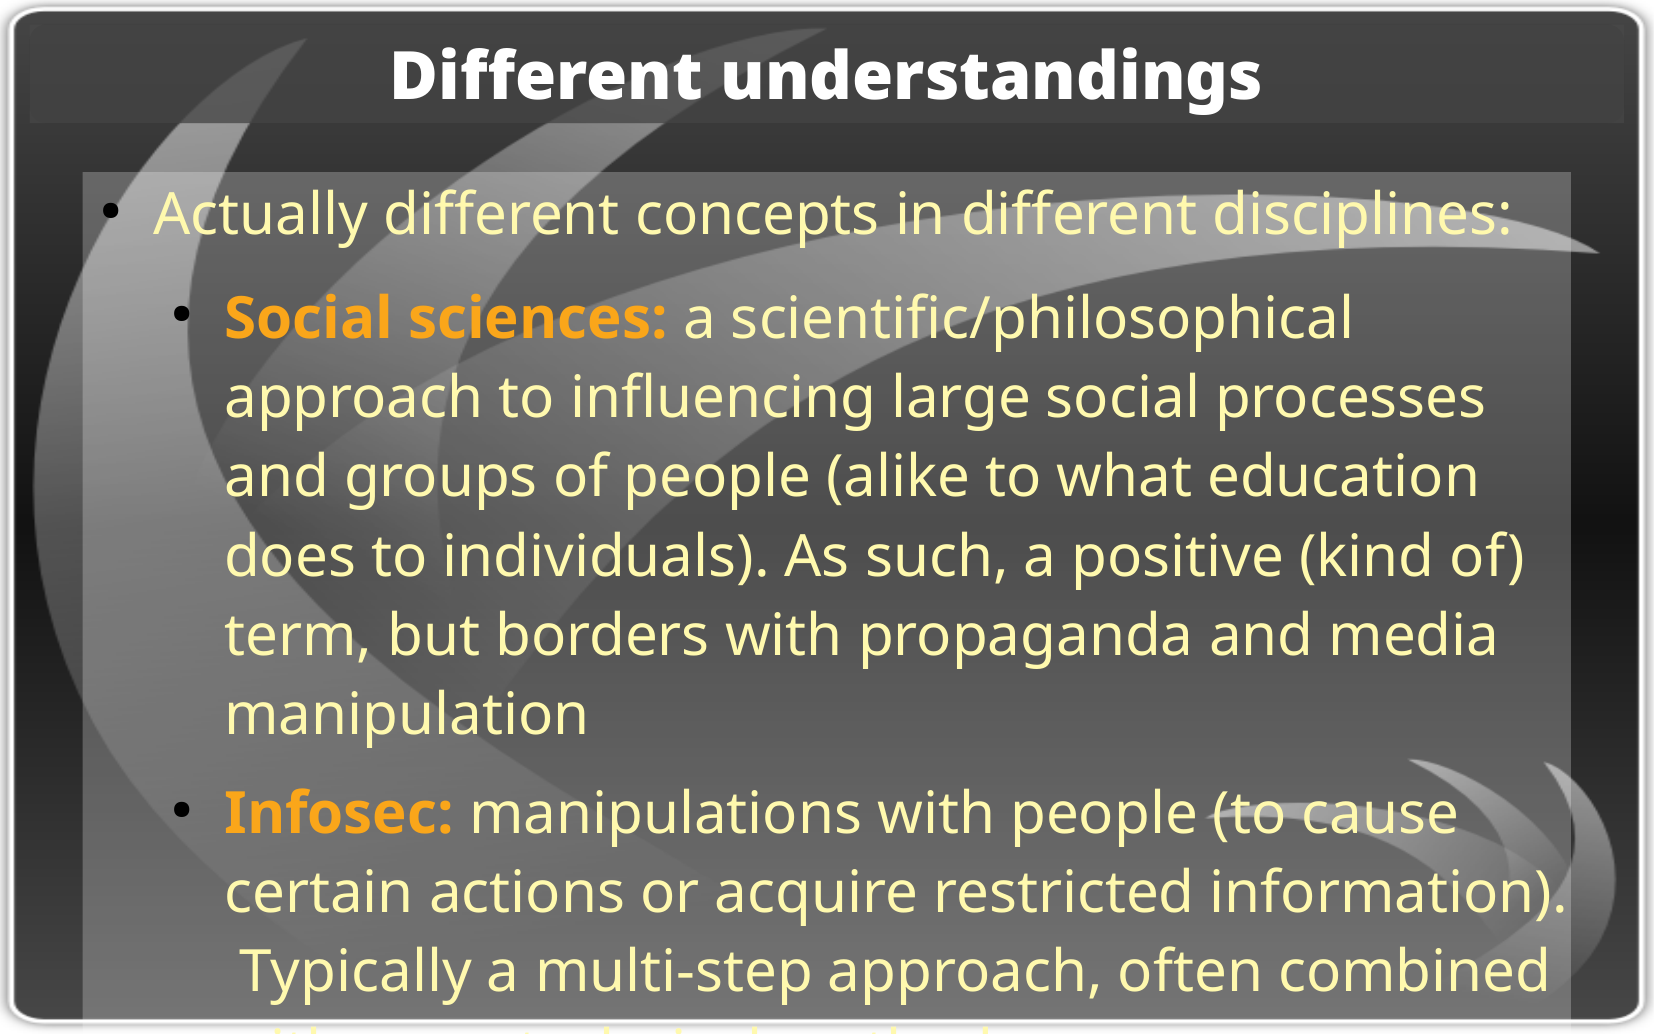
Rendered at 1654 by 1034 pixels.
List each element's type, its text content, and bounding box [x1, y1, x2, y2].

list Actually different concepts in different disciplines: Social sciences: a scientific/philosophical approach to influencing large social processes and groups of people (alike to what education does to individuals). As such, a positive (kind of) term, but borders with propaganda and media manipulation Infosec: manipulations with people (to cause certain actions or acquire restricted information). Typically a multi-step approach, often combined with more technical methods [82, 172, 1571, 1030]
picture [0, 0, 1654, 1034]
title Different understandings [29, 24, 1625, 124]
